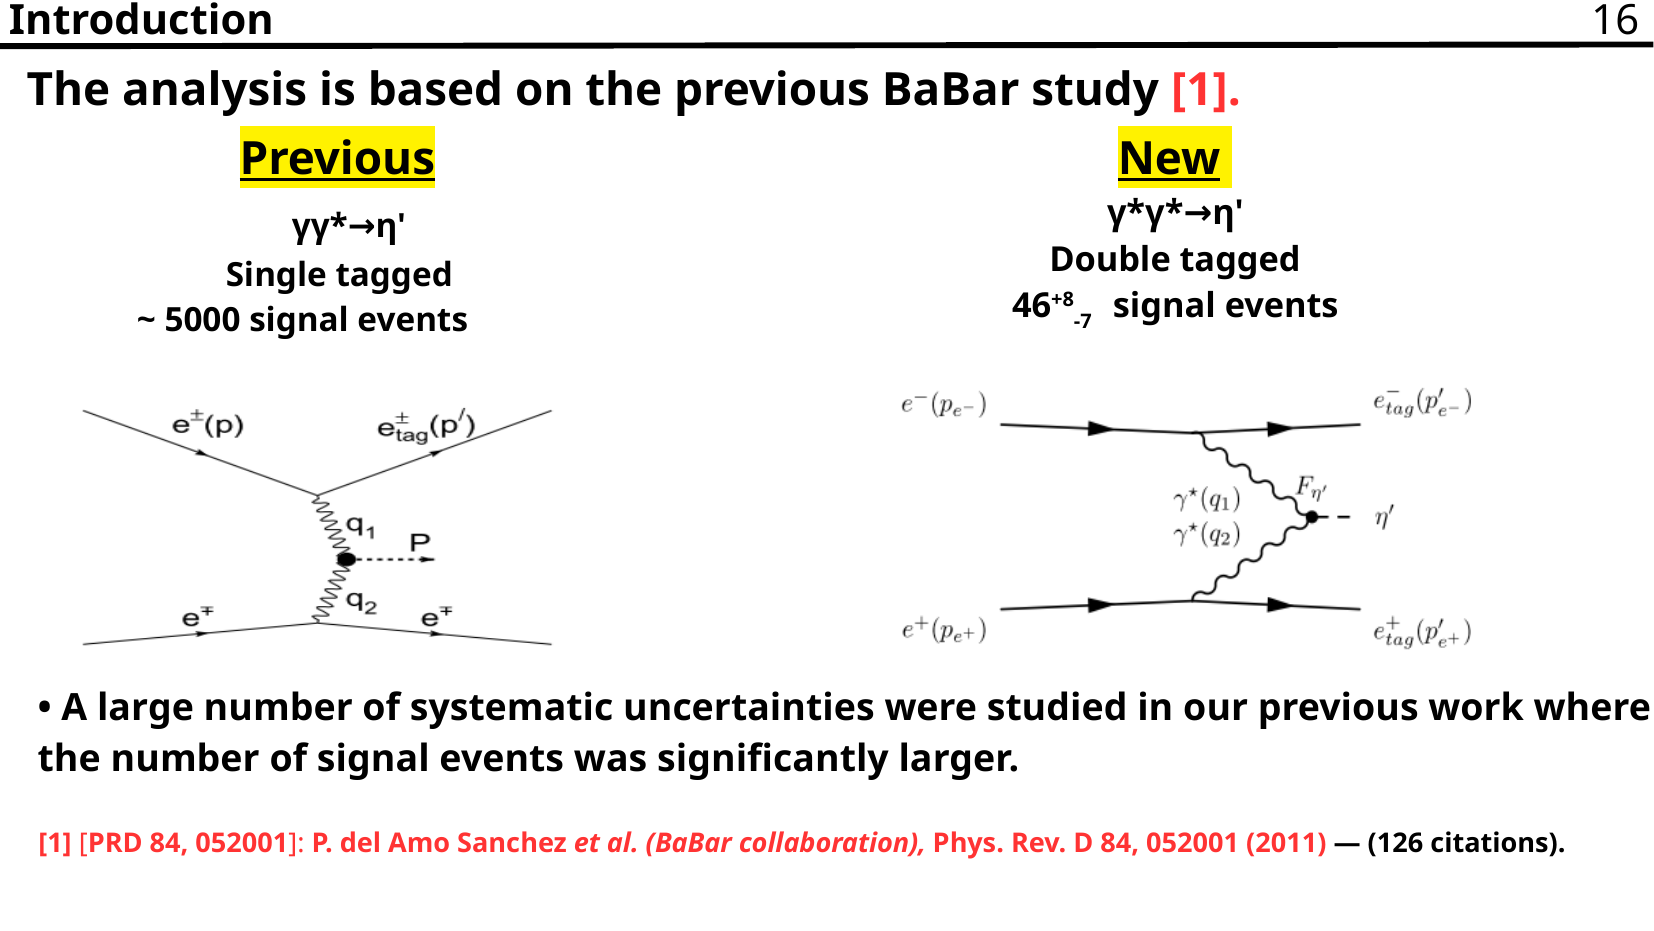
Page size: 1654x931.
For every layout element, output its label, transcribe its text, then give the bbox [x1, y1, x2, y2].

picture [885, 377, 1501, 662]
text_box [1] [PRD 84, 052001]: P. del Amo Sanchez et al. (BaBar collaboration), Phys. Rev. D 84, 052001 (2011) — (126 citations). [23, 816, 1595, 911]
text_box 16 [1576, 0, 1654, 54]
text_box Previous γγ*→η' Single tagged ~ 5000 signal events [23, 198, 556, 589]
text_box Introduction [0, 0, 1306, 43]
text_box The analysis is based on the previous BaBar study [1]. [11, 48, 1512, 198]
text_box • A large number of systematic uncertainties were studied in our previous work where the number of signal events was significantly larger. [22, 673, 1654, 805]
picture [62, 401, 591, 656]
text_box New γ*γ*→η' Double tagged 46+8-7 signal events [962, 198, 1388, 377]
